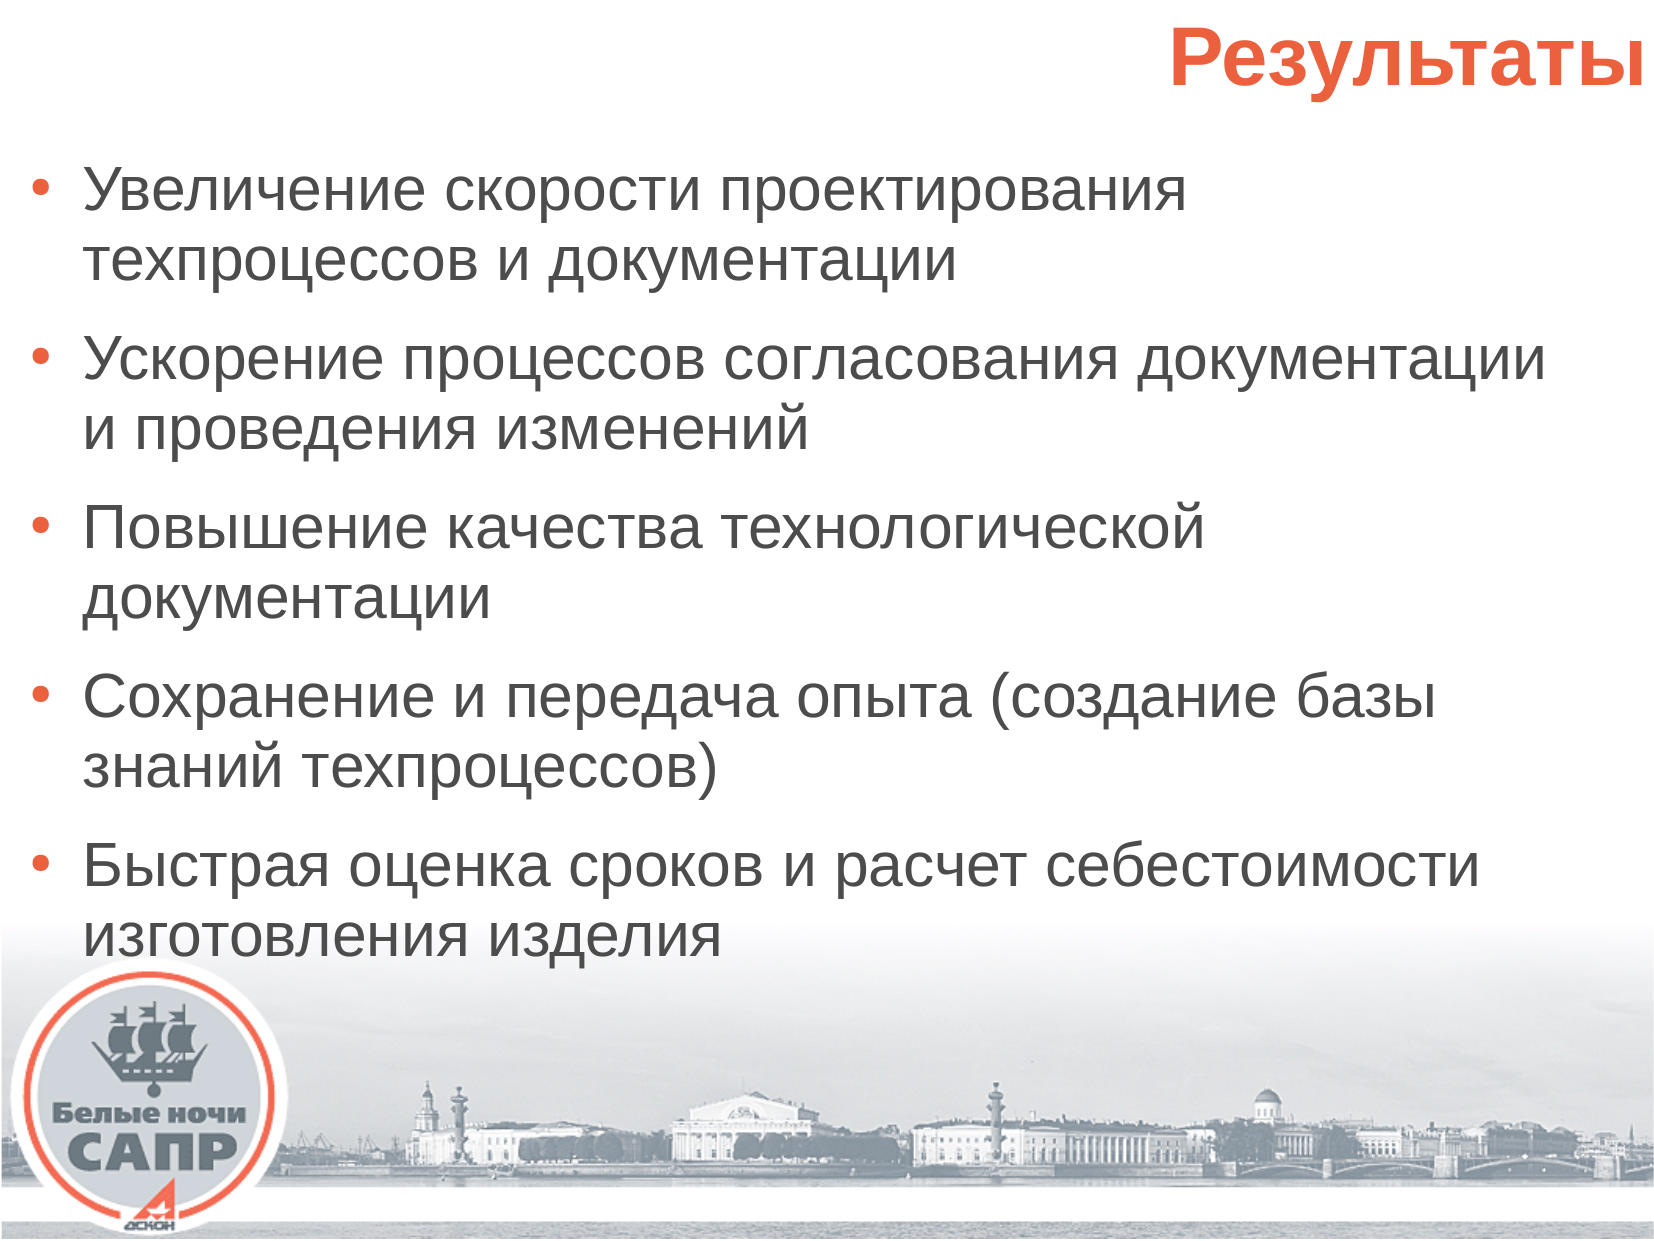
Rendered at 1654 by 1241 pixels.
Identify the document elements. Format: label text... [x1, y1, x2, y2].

title Результаты [159, 8, 1648, 107]
picture [1, 0, 1654, 1239]
list Увеличение скорости проектирования техпроцессов и документации Ускорение процессов согласования документации и проведения изменений Повышение качества технологической документации Сохранение и передача опыта (создание базы знаний техпроцессов) Быстрая оценка сроков и расчет себестоимости изготовления изделия [11, 154, 1601, 1010]
